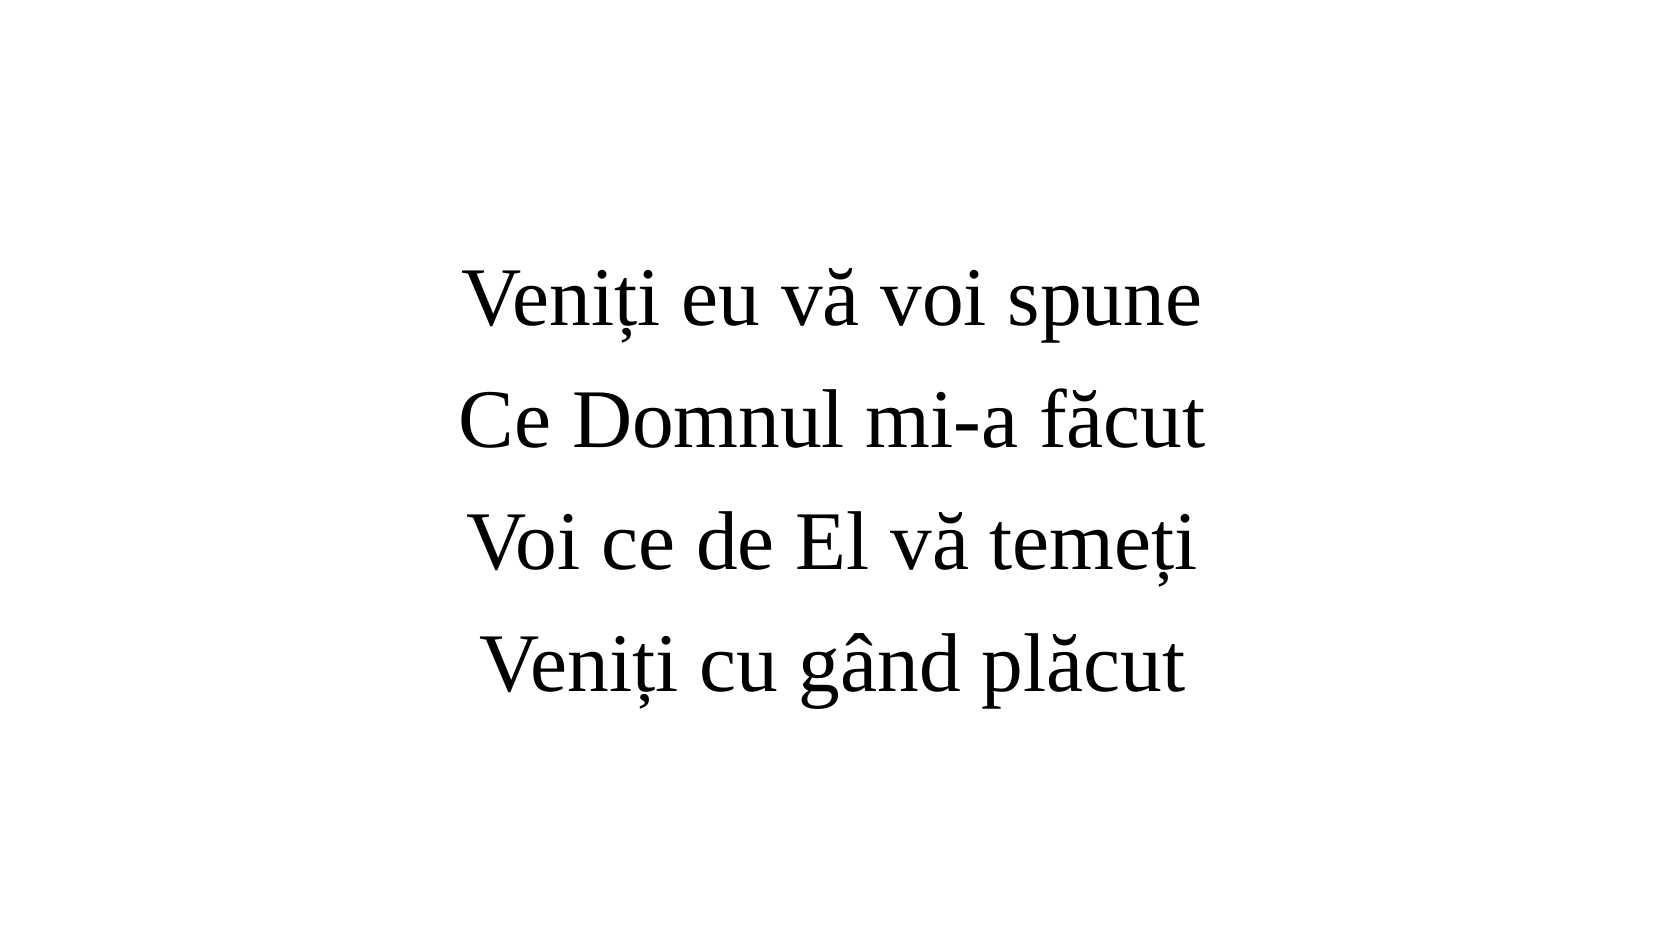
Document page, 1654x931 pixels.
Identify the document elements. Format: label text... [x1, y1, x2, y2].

subtitle Veniți eu vă voi spune Ce Domnul mi-a făcut Voi ce de El vă temeți Veniți cu gând plăcut [94, 242, 1571, 709]
